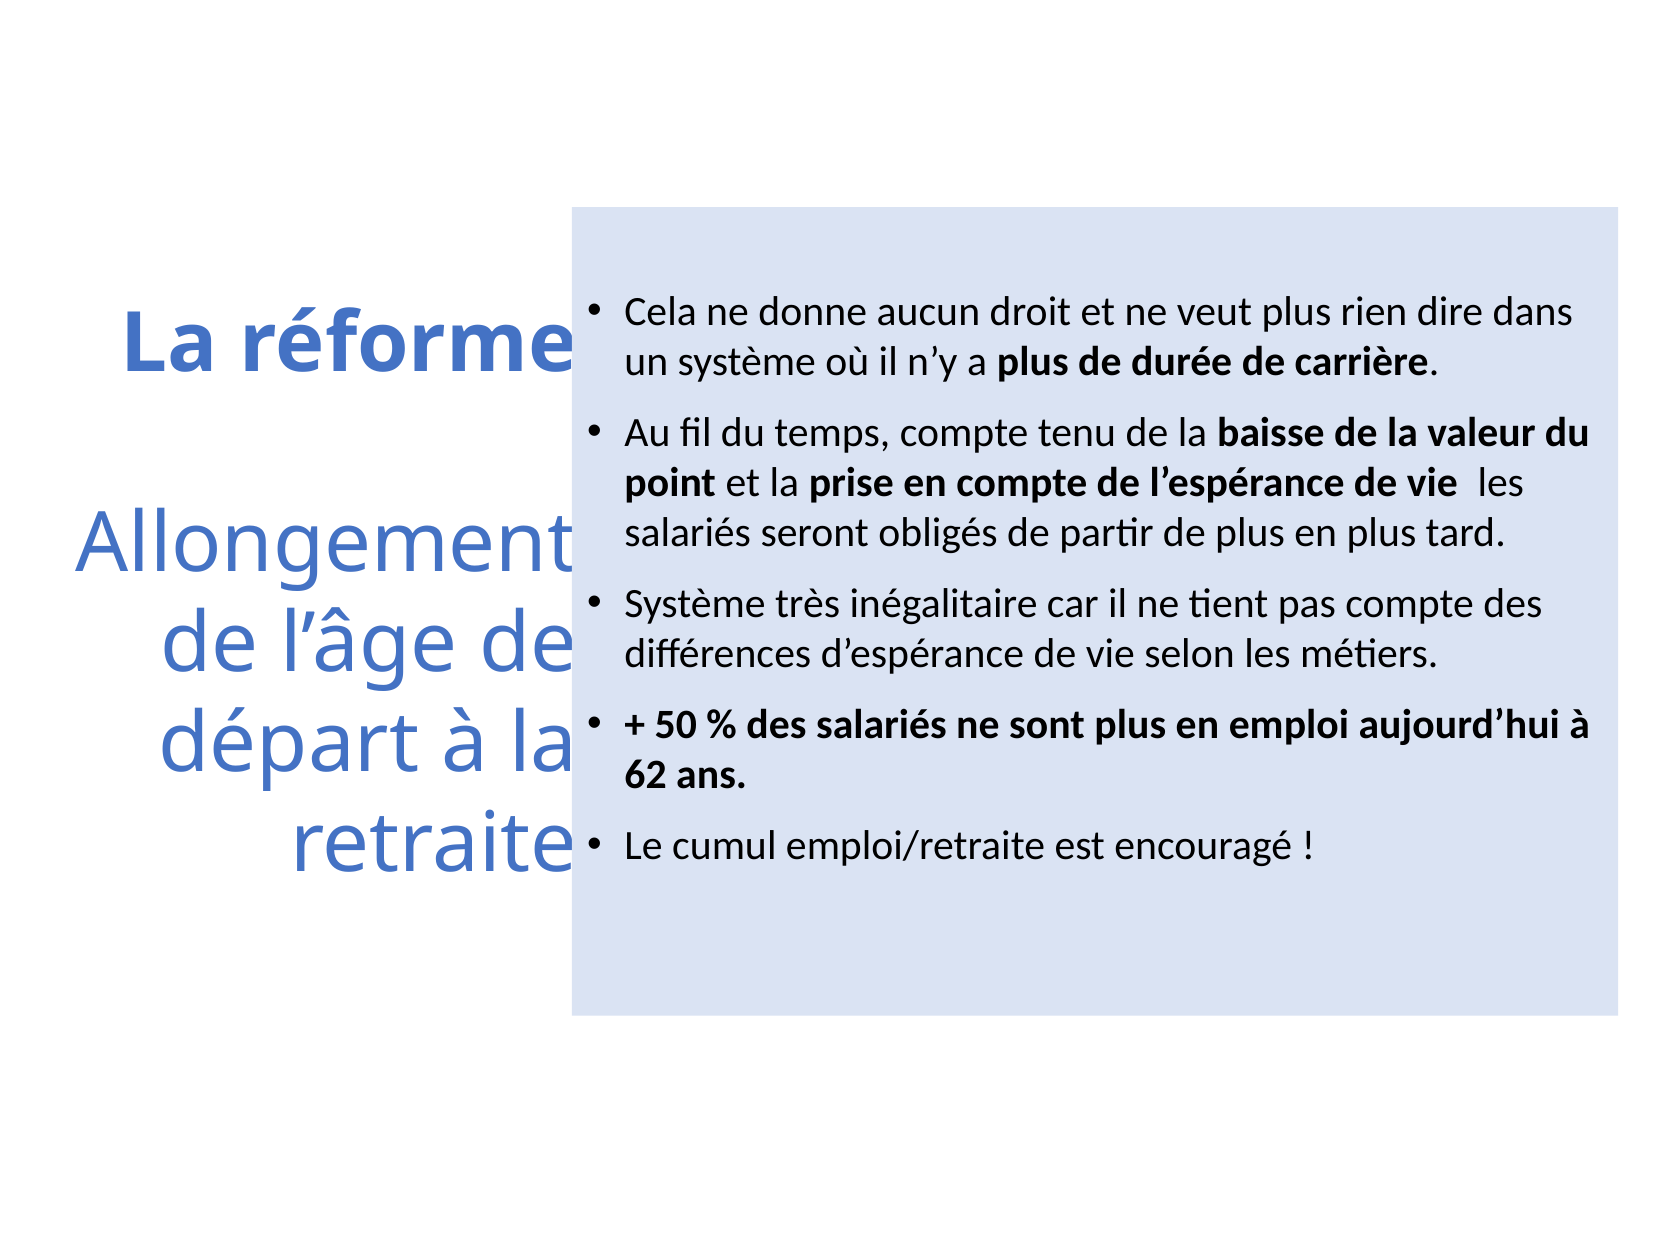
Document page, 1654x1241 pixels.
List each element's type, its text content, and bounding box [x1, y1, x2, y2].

title La réforme Allongement de l’âge de départ à la retraite [29, 183, 603, 993]
text_box Cela ne donne aucun droit et ne veut plus rien dire dans un système où il n’y a plus de durée de carrière. Au fil du temps, compte tenu de la baisse de la valeur du point et la prise en compte de l’espérance de vie les salariés seront obligés de partir de plus en plus tard. Système très inégalitaire car il ne tient pas compte des différences d’espérance de vie selon les métiers. + 50 % des salariés ne sont plus en emploi aujourd’hui à 62 ans. Le cumul emploi/retraite est encouragé ! [571, 207, 1619, 1016]
